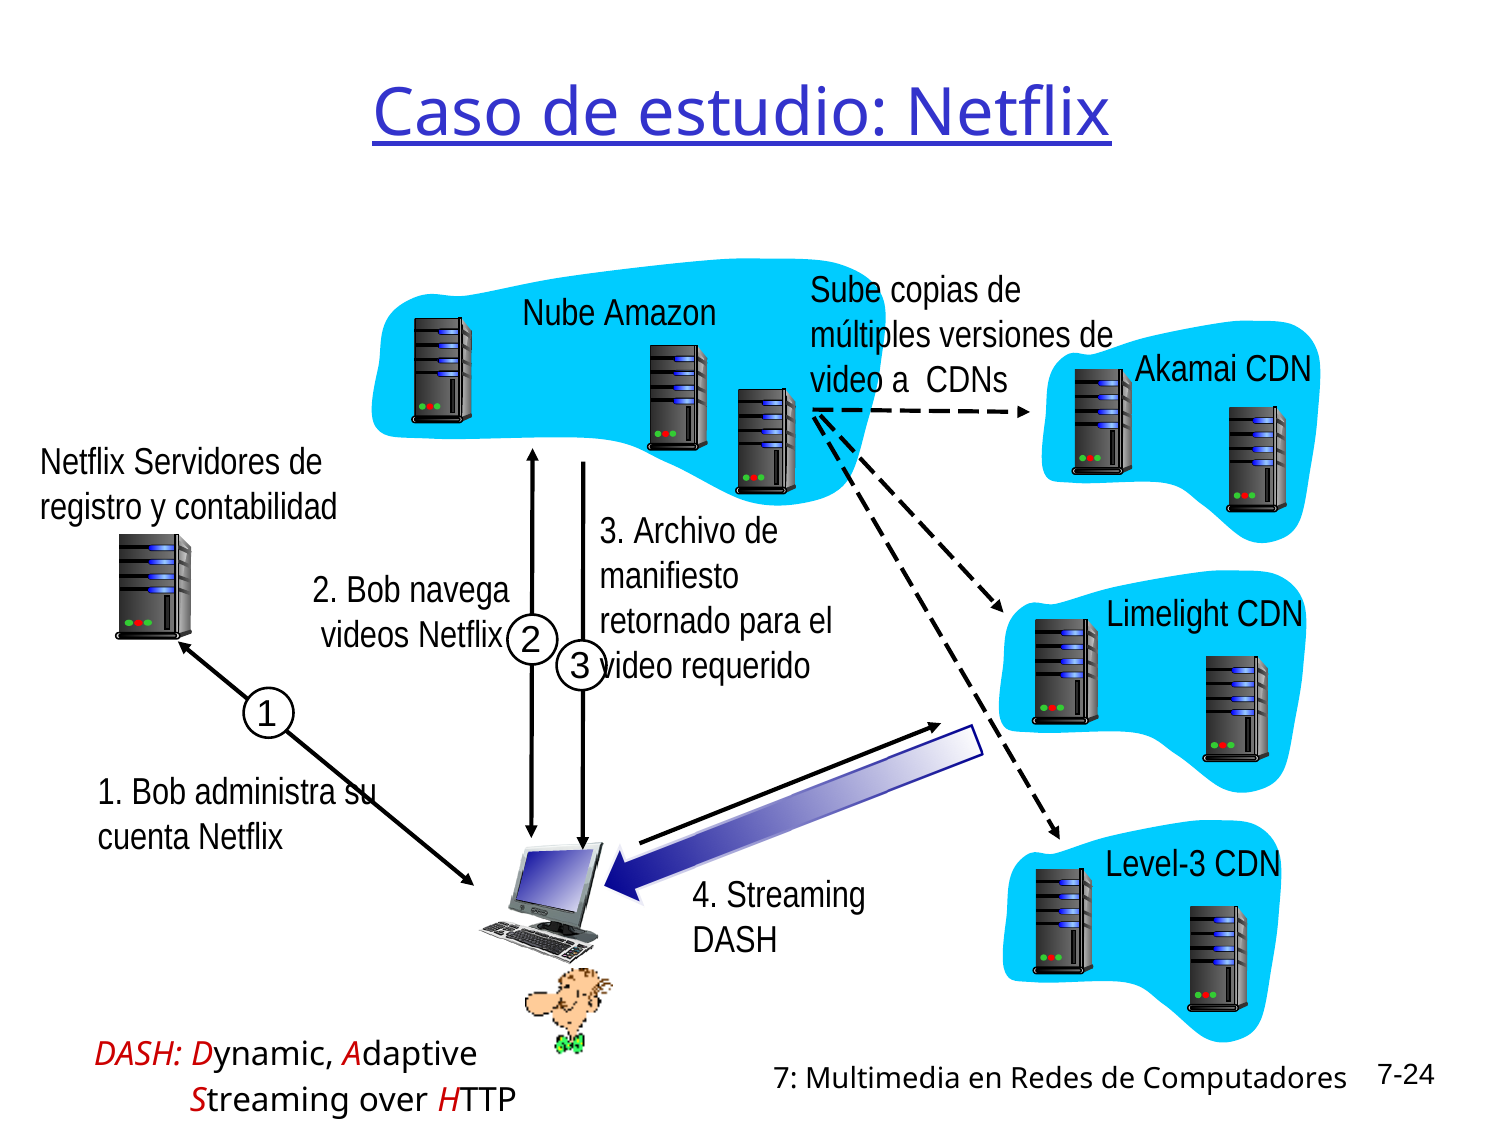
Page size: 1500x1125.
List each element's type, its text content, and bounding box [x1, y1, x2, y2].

text_box 3. Archivo de manifiesto retornado para el video requerido [584, 498, 878, 694]
text_box Nube Amazon [507, 280, 754, 342]
text_box Limelight CDN [1091, 581, 1338, 642]
text_box [1151, 320, 1309, 336]
text_box [1138, 820, 1264, 830]
text_box Sube copias de múltiples versiones de video a CDNs [795, 257, 1130, 408]
text_box 4. Streaming DASH [677, 862, 971, 969]
text_box [1144, 570, 1288, 581]
text_box DASH: Dynamic, Adaptive Streaming over HTTP [37, 1030, 638, 1108]
picture [449, 723, 984, 1030]
text_box Akamai CDN [1130, 336, 1367, 397]
title Caso de estudio: Netflix [59, 37, 1401, 181]
text_box [998, 593, 1306, 793]
text_box [1041, 397, 1320, 544]
text_box [371, 258, 871, 498]
text_box [1002, 841, 1281, 1043]
text_box 1 [241, 681, 293, 742]
text_box 3 [554, 633, 606, 695]
text_box 2 [505, 664, 554, 669]
text_box Netflix Servidores de registro y contabilidad [25, 428, 359, 535]
text_box 1. Bob administra su cuenta Netflix [82, 759, 417, 866]
text_box 2. Bob navega videos Netflix [297, 557, 581, 664]
text_box [516, 849, 594, 912]
text_box [115, 535, 192, 639]
text_box Level-3 CDN [1090, 830, 1337, 892]
